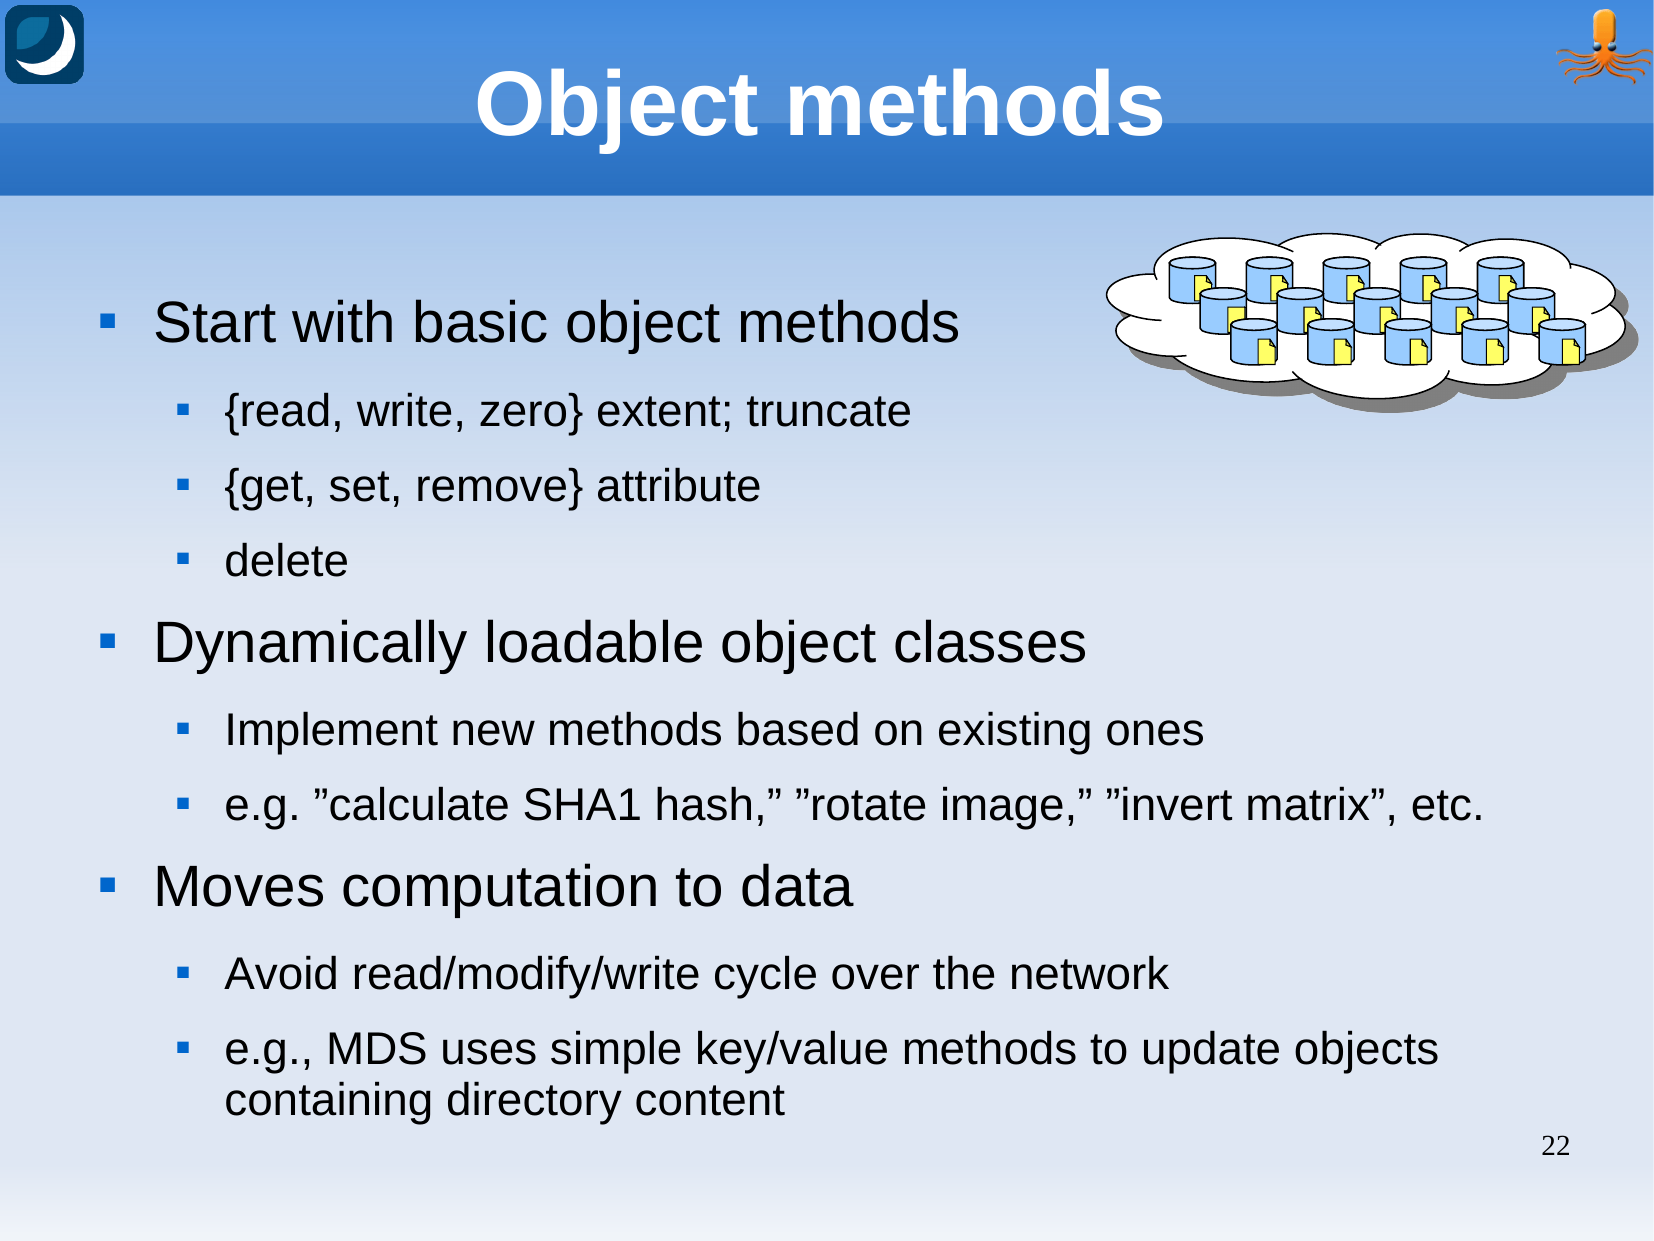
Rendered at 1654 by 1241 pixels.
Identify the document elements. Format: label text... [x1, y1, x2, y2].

picture [0, 0, 1654, 1241]
list Start with basic object methods {read, write, zero} extent; truncate {get, set, remove} attribute delete Dynamically loadable object classes Implement new methods based on existing ones e.g. ”calculate SHA1 hash,” ”rotate image,” ”invert matrix”, etc. Moves computation to data Avoid read/modify/write cycle over the network e.g., MDS uses simple key/value methods to update objects containing directory content [82, 290, 1571, 1126]
title Object methods [76, 0, 1565, 208]
text_box [1106, 233, 1626, 399]
